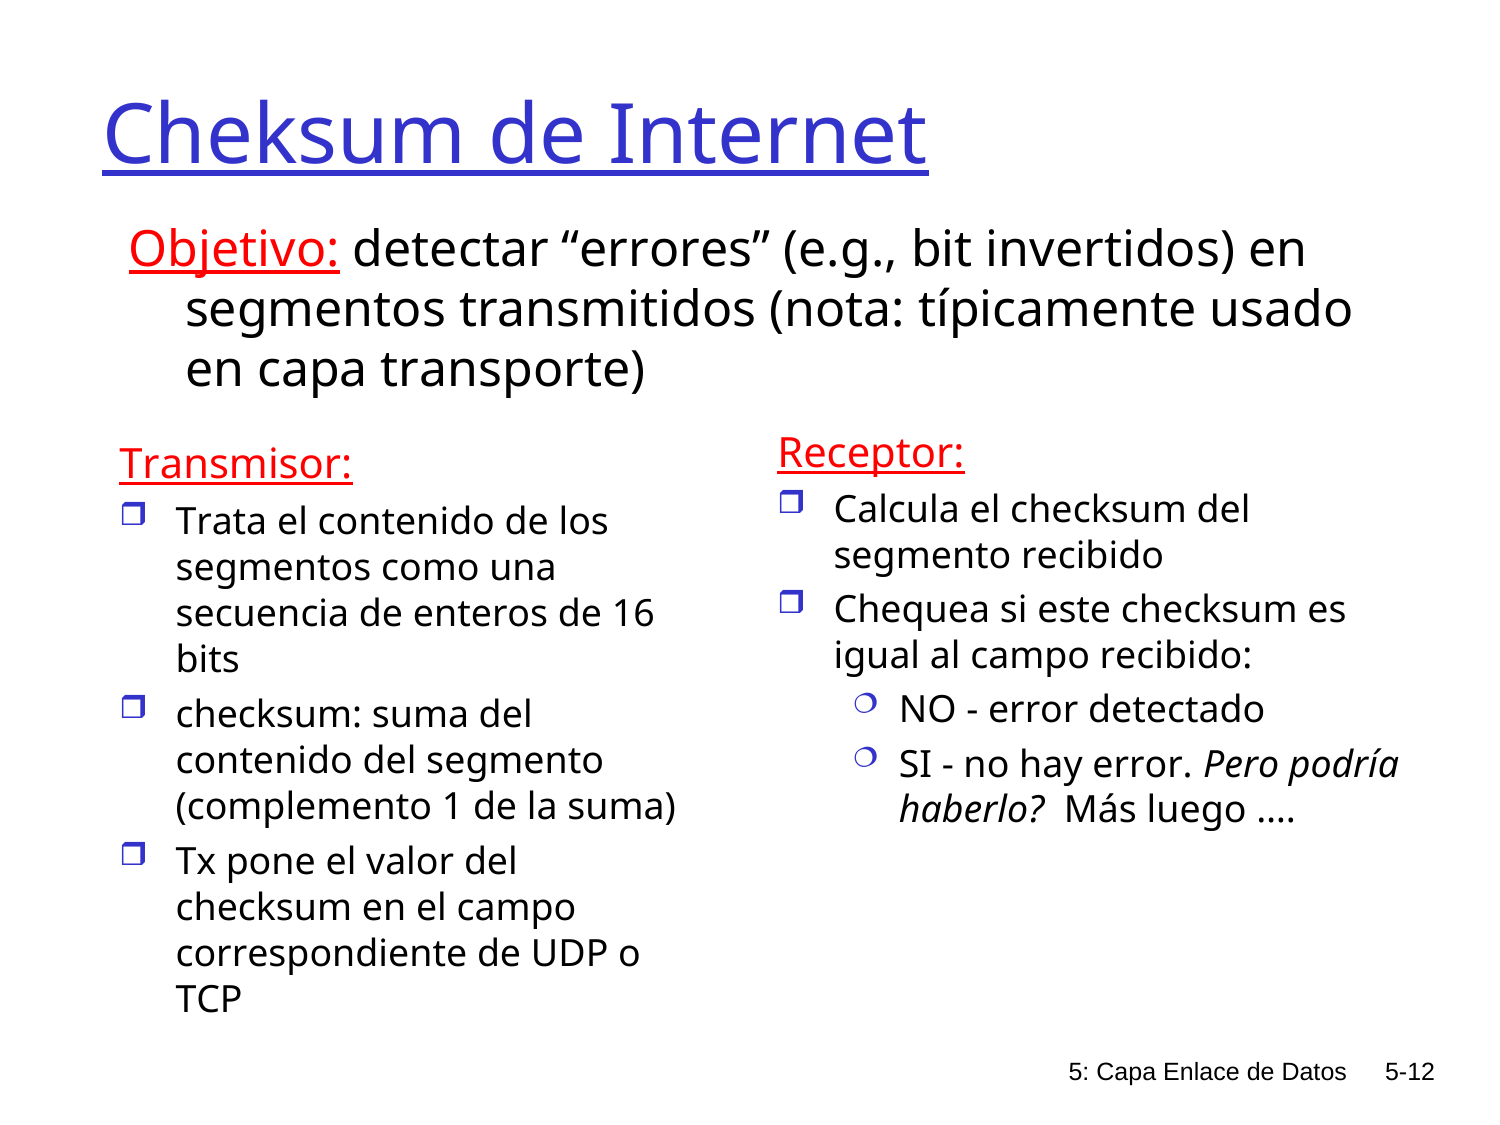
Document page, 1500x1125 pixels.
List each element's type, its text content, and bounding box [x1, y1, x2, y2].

list Receptor: Calcula el checksum del segmento recibido Chequea si este checksum es igual al campo recibido: NO - error detectado SI - no hay error. Pero podría haberlo? Más luego …. [762, 418, 1429, 954]
list Transmisor: Trata el contenido de los segmentos como una secuencia de enteros de 16 bits checksum: suma del contenido del segmento (complemento 1 de la suma) Tx pone el valor del checksum en el campo correspondiente de UDP o TCP [104, 429, 705, 1004]
title Cheksum de Internet [87, 37, 1363, 225]
text_box Objetivo: detectar “errores” (e.g., bit invertidos) en segmentos transmitidos (nota: típicamente usado en capa transporte) [114, 208, 1453, 393]
